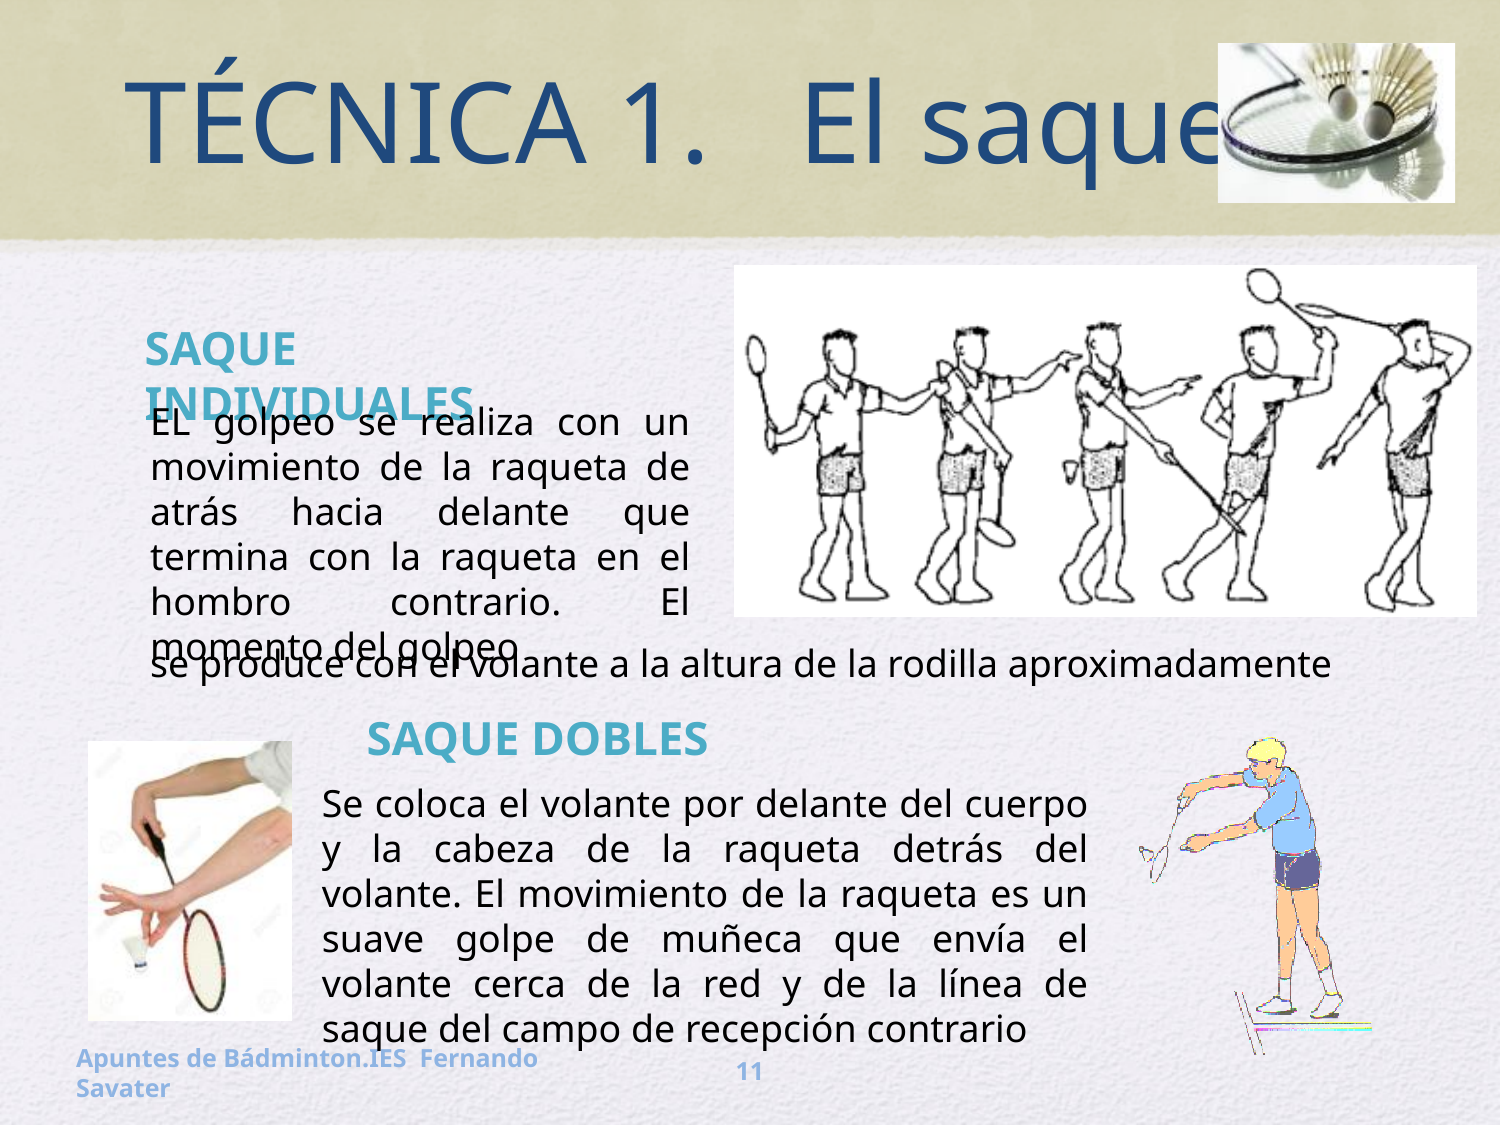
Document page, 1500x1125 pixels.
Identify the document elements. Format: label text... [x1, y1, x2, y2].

title TÉCNICA 1. El saque [61, 8, 1303, 240]
text_box SAQUE INDIVIDUALES [129, 312, 605, 438]
footer Apuntes de Bádminton.IES Fernando Savater [61, 1042, 590, 1103]
text_box SAQUE DOBLES [351, 702, 827, 772]
text_box se produce con el volante a la altura de la rodilla aproximadamente [135, 632, 1456, 693]
picture [0, 0, 1500, 1125]
text_box EL golpeo se realiza con un movimiento de la raqueta de atrás hacia delante que termina con la raqueta en el hombro contrario. El momento del golpeo [135, 390, 706, 632]
text_box Se coloca el volante por delante del cuerpo y la cabeza de la raqueta detrás del volante. El movimiento de la raqueta es un suave golpe de muñeca que envía el volante cerca de la red y de la línea de saque del campo de recepción contrario [307, 772, 1104, 1058]
slide_number 8 [699, 1058, 800, 1103]
